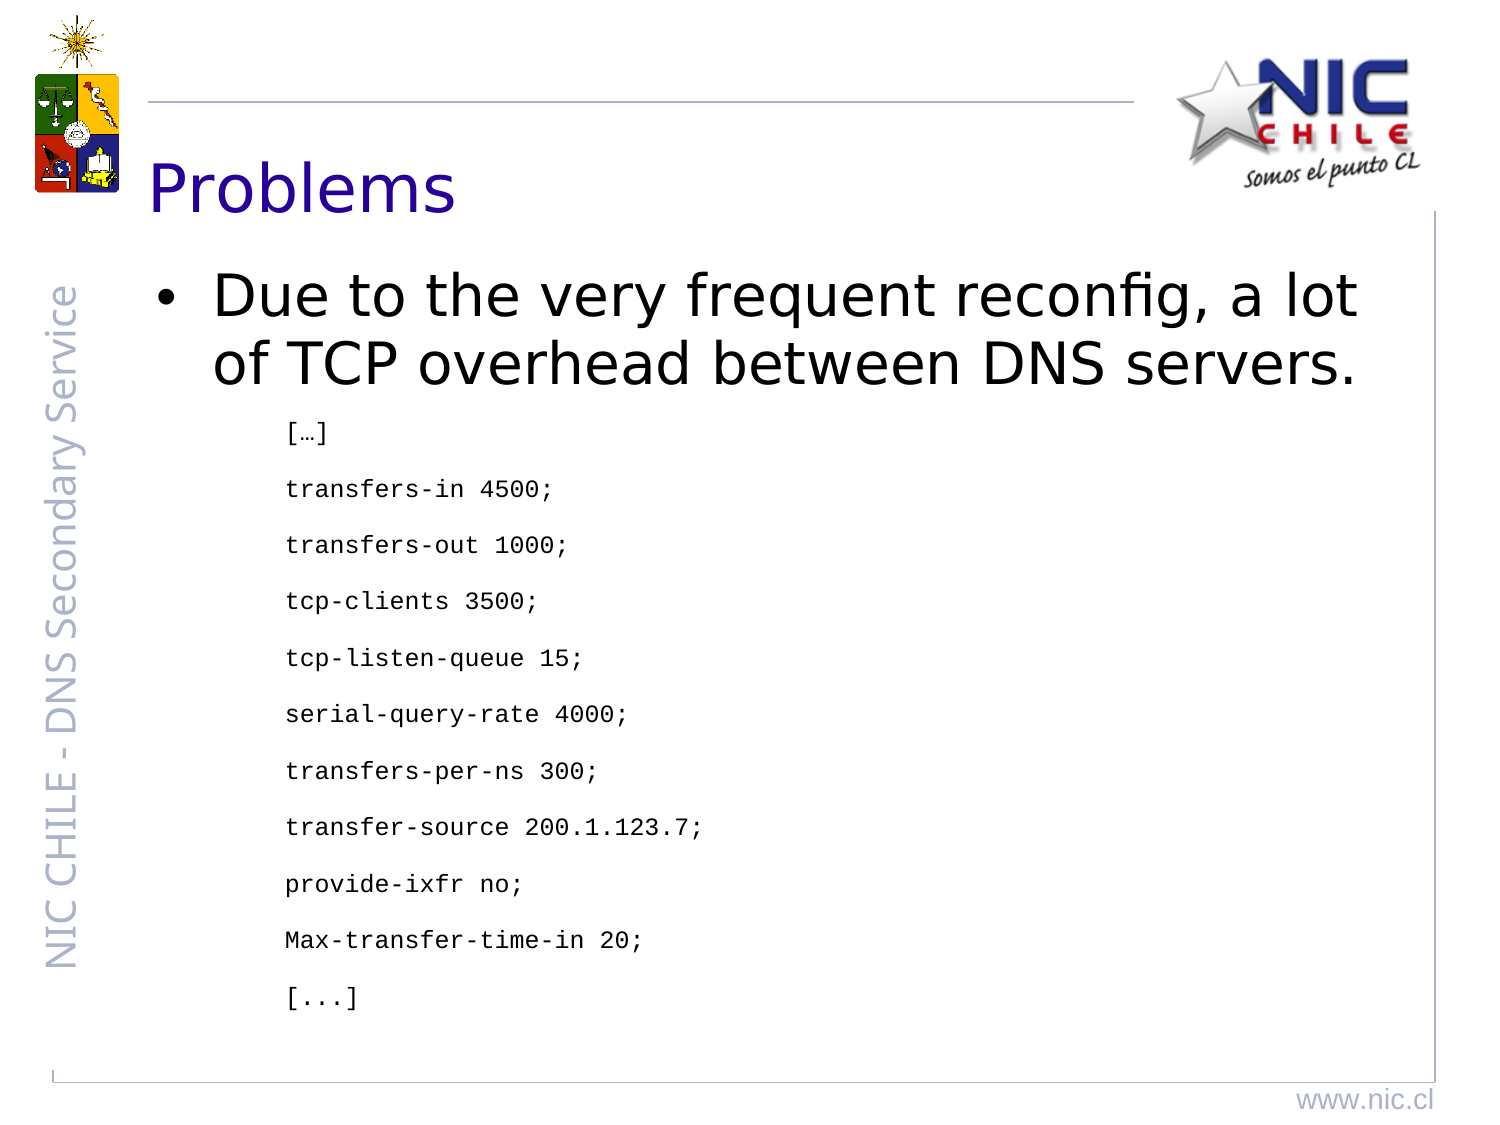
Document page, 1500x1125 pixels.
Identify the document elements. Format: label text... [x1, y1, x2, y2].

picture [1134, 37, 1463, 211]
list Due to the very frequent reconfig, a lot of TCP overhead between DNS servers. [100, 262, 1426, 1006]
text_box […] transfers-in 4500; transfers-out 1000; tcp-clients 3500; tcp-listen-queue 15; serial-query-rate 4000; transfers-per-ns 300; transfer-source 200.1.123.7; provide-ixfr no; Max-transfer-time-in 20; [...] [225, 412, 826, 1021]
title Problems [147, 113, 1353, 262]
picture [30, 9, 124, 199]
